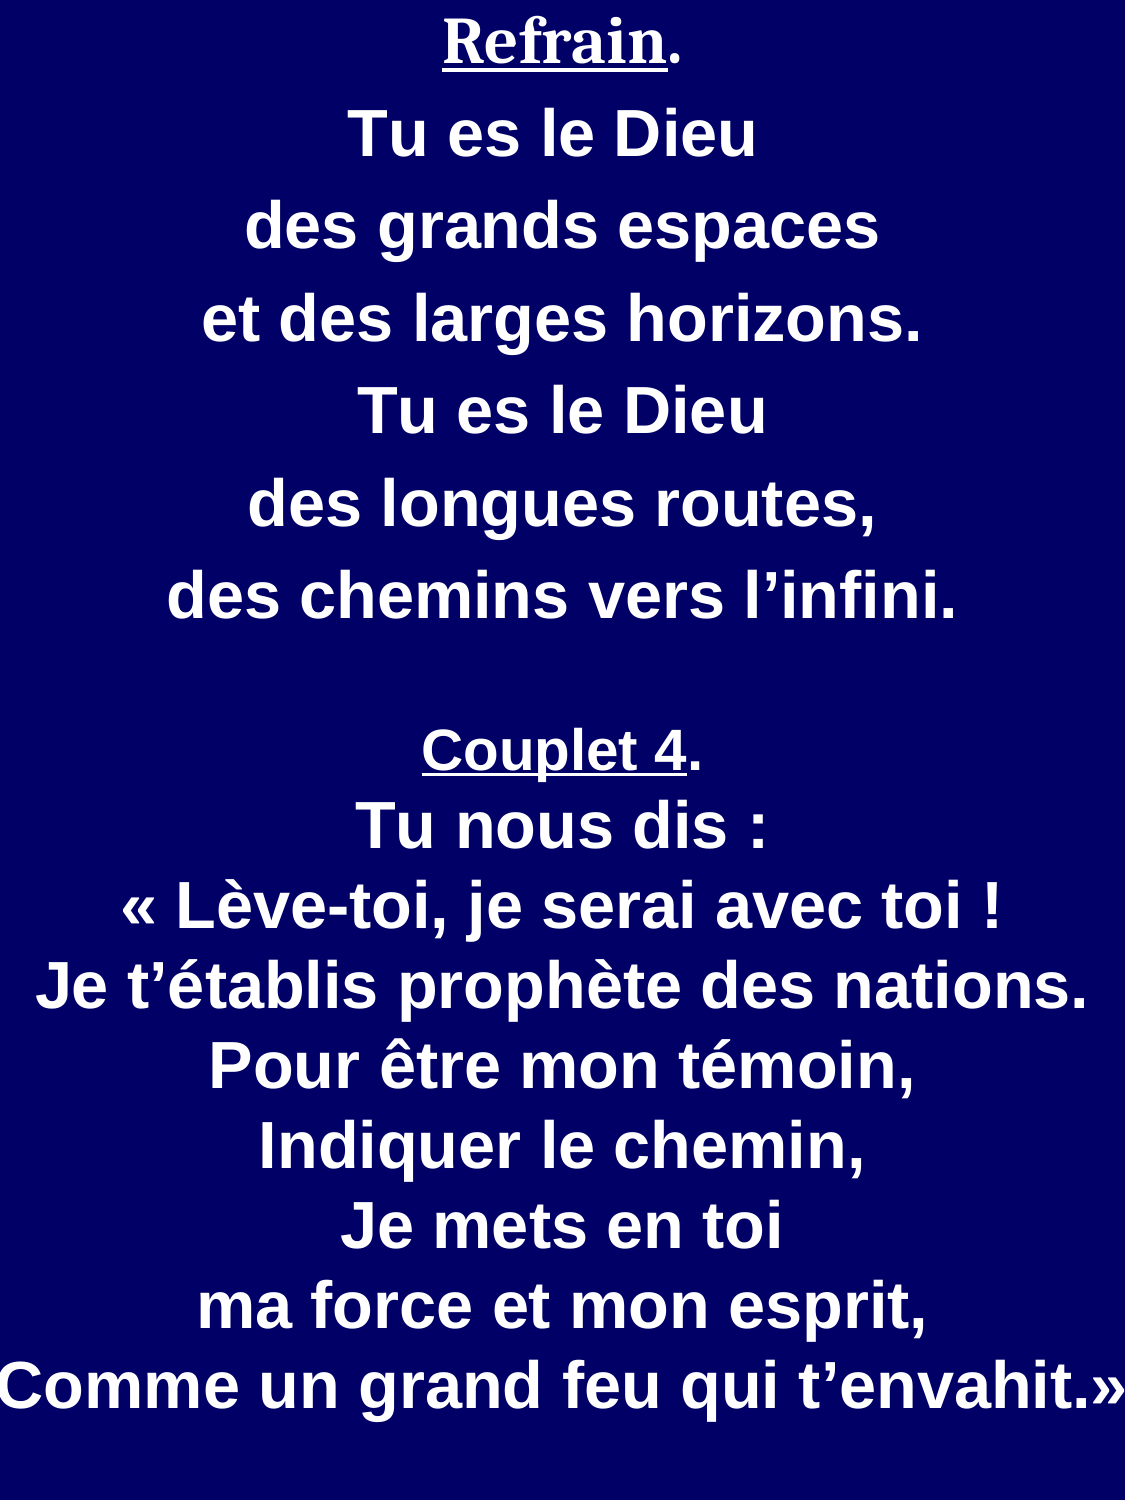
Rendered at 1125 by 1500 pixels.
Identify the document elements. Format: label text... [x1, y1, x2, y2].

text_box Refrain. Tu es le Dieu des grands espaces et des larges horizons. Tu es le Dieu des longues routes, des chemins vers l’infini. Couplet 4. Tu nous dis : « Lève-toi, je serai avec toi ! Je t’établis prophète des nations. Pour être mon témoin, Indiquer le chemin, Je mets en toi ma force et mon esprit, Comme un grand feu qui t’envahit.» [0, 0, 1125, 1424]
